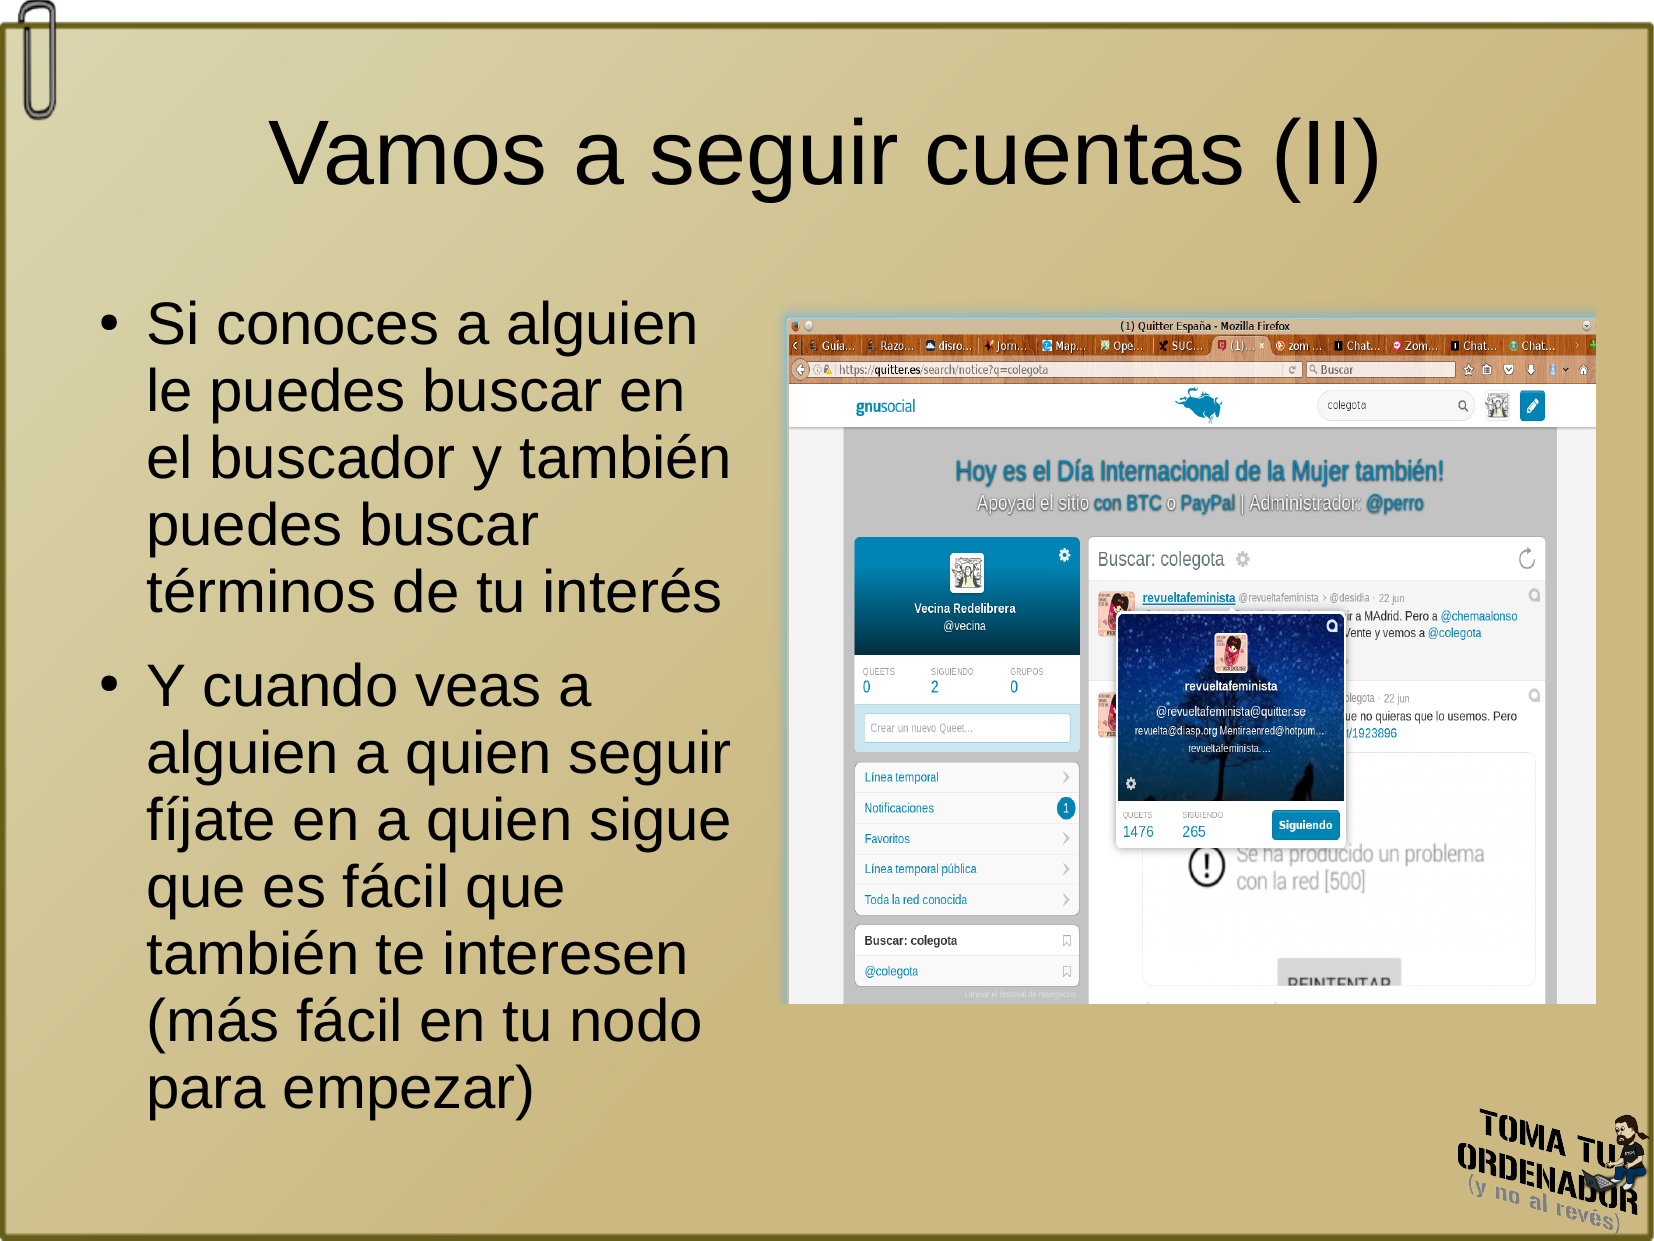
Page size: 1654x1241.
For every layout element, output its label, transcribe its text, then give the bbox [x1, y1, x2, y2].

title Vamos a seguir cuentas (II) [82, 49, 1571, 257]
list Si conoces a alguien le puedes buscar en el buscador y también puedes buscar términos de tu interés Y cuando veas a alguien a quien seguir fíjate en a quien sigue que es fácil que también te interesen (más fácil en tu nodo para empezar) [82, 290, 745, 1134]
picture [0, 0, 1654, 1241]
